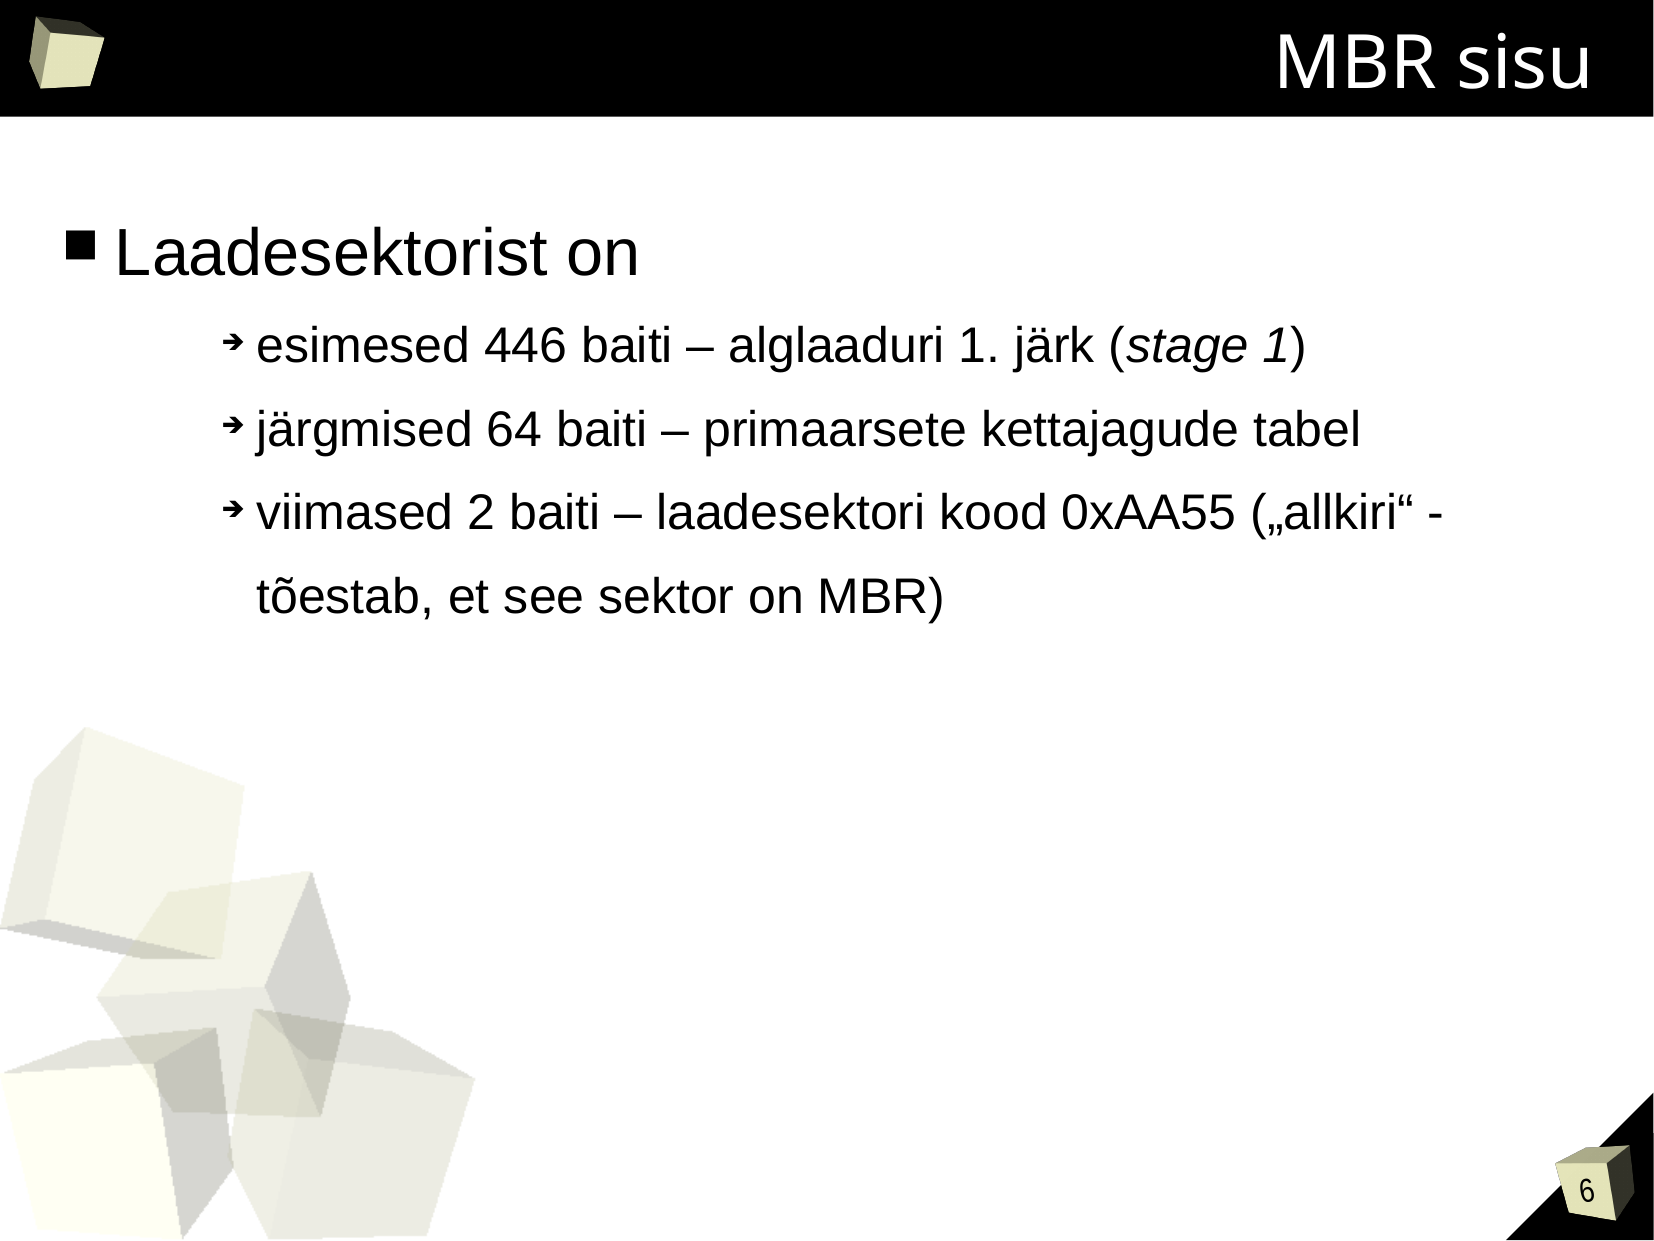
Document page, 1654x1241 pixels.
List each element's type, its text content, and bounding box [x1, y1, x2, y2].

picture [0, 726, 477, 1241]
list Laadesektorist on esimesed 446 baiti – alglaaduri 1. järk (stage 1) järgmised 64 baiti – primaarsete kettajagude tabel viimased 2 baiti – laadesektori kood 0xAA55 („allkiri“ - tõestab, et see sektor on MBR) [44, 177, 1611, 1214]
title MBR sisu [118, 0, 1595, 119]
